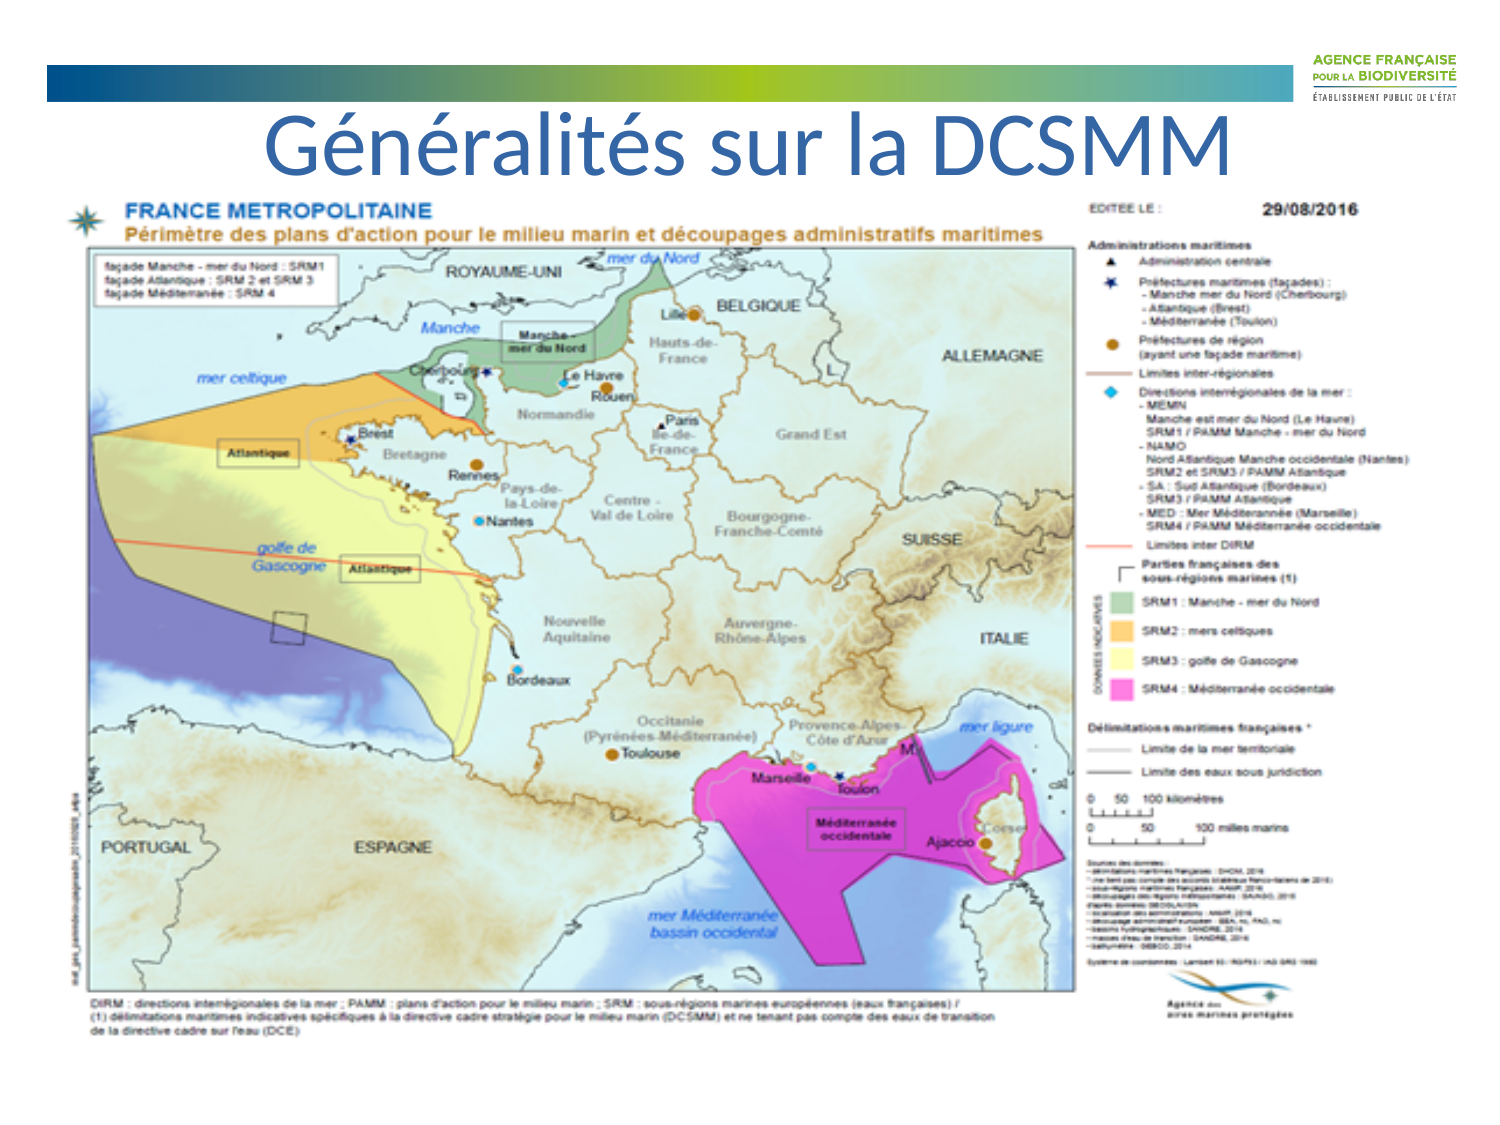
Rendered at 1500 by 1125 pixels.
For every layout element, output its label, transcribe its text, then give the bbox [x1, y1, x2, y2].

picture [47, 65, 75, 102]
title Généralités sur la DCSMM [75, 45, 1426, 188]
picture [35, 188, 1441, 1040]
picture [1426, 46, 1483, 108]
